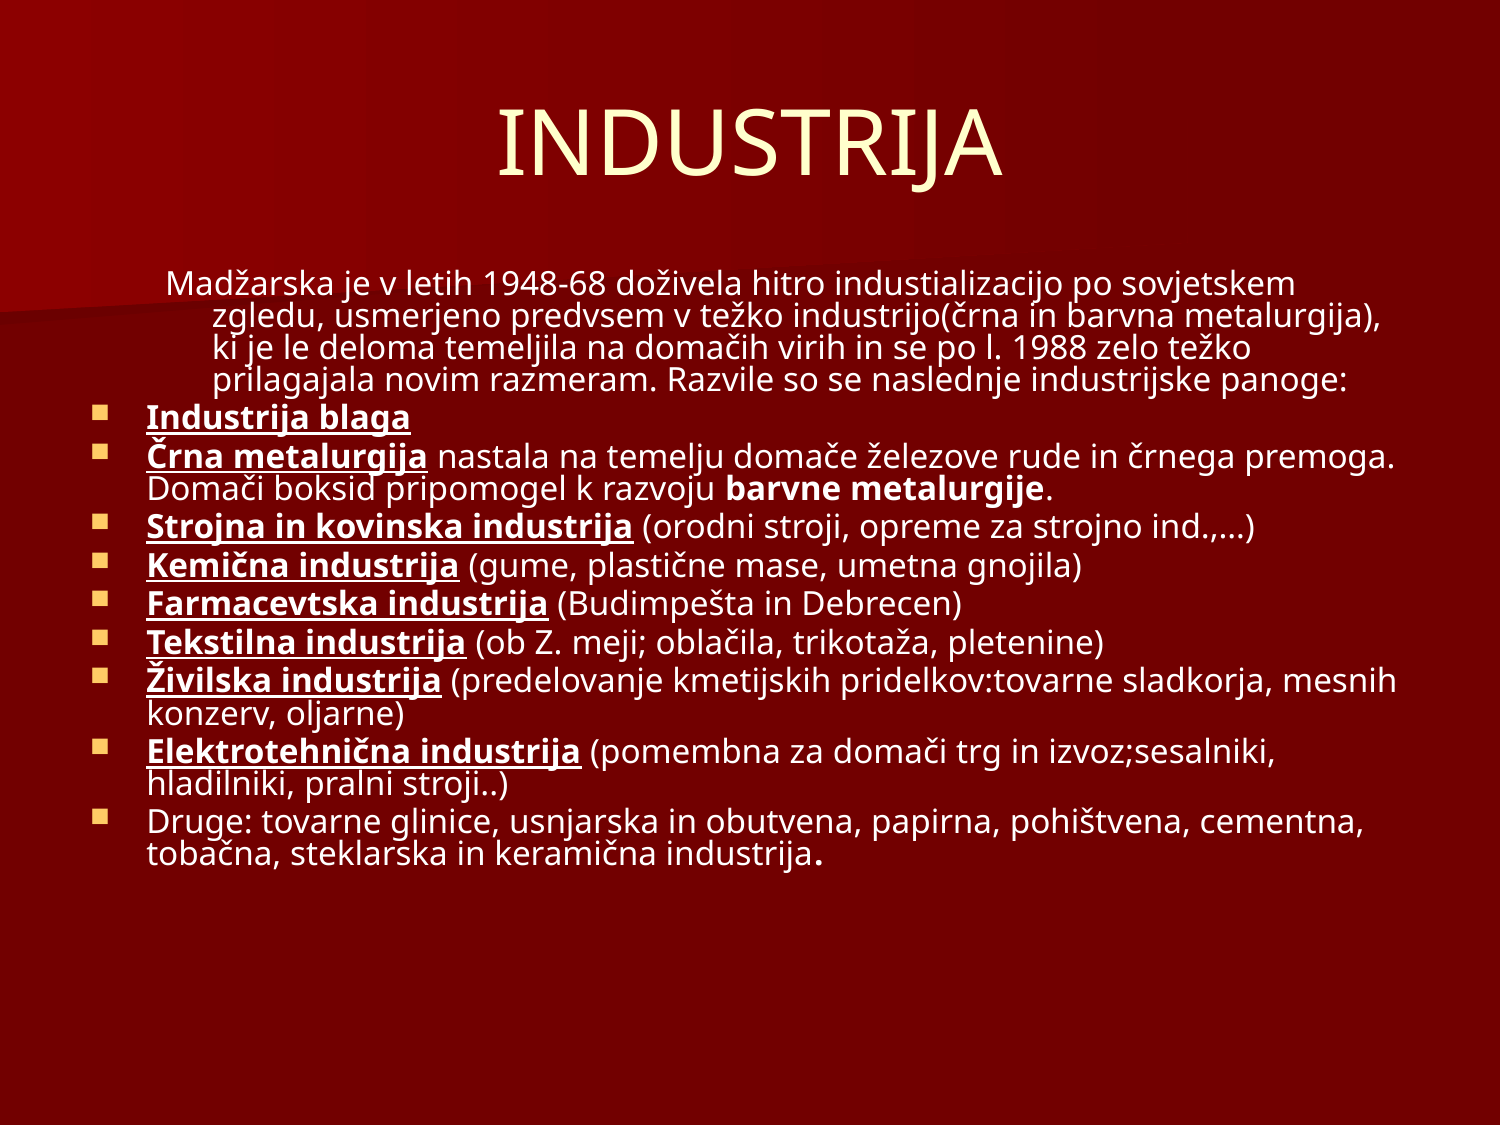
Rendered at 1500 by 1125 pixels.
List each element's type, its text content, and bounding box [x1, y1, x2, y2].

title INDUSTRIJA [75, 45, 1425, 233]
list Madžarska je v letih 1948-68 doživela hitro industializacijo po sovjetskem zgledu, usmerjeno predvsem v težko industrijo(črna in barvna metalurgija), ki je le deloma temeljila na domačih virih in se po l. 1988 zelo težko prilagajala novim razmeram. Razvile so se naslednje industrijske panoge: Industrija blaga Črna metalurgija nastala na temelju domače železove rude in črnega premoga. Domači boksid pripomogel k razvoju barvne metalurgije. Strojna in kovinska industrija (orodni stroji, opreme za strojno ind.,…) Kemična industrija (gume, plastične mase, umetna gnojila) Farmacevtska industrija (Budimpešta in Debrecen) Tekstilna industrija (ob Z. meji; oblačila, trikotaža, pletenine) Živilska industrija (predelovanje kmetijskih pridelkov:tovarne sladkorja, mesnih konzerv, oljarne) Elektrotehnična industrija (pomembna za domači trg in izvoz;sesalniki, hladilniki, pralni stroji..) Druge: tovarne glinice, usnjarska in obutvena, papirna, pohištvena, cementna, tobačna, steklarska in keramična industrija. [75, 262, 1425, 1000]
